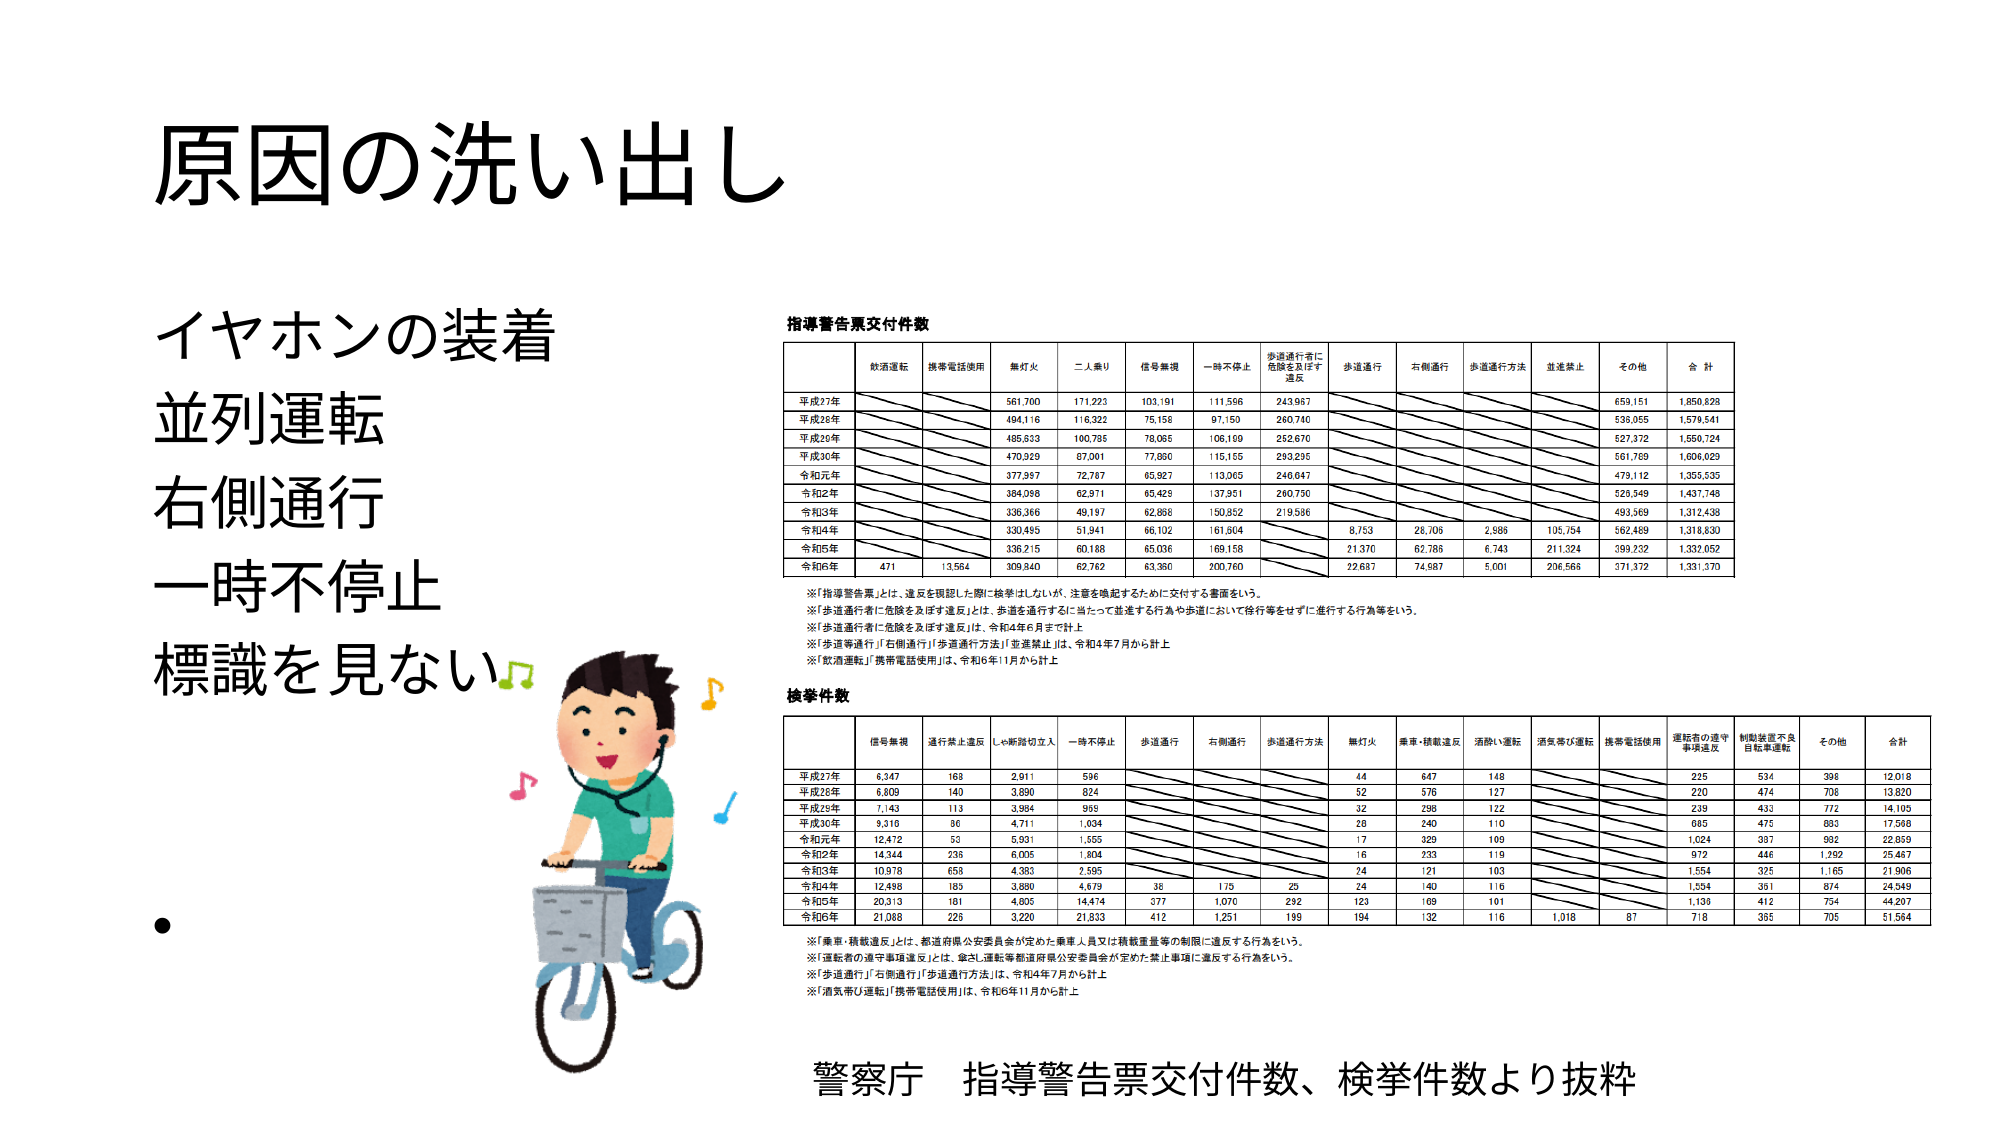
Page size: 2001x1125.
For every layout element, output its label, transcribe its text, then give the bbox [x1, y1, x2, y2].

title 原因の洗い出し [137, 59, 1863, 278]
text_box 警察庁 指導警告票交付件数、検挙件数より抜粋 [797, 1048, 2000, 1110]
list イヤホンの装着 並列運転 右側通行 一時不停止 標識を見ない [137, 299, 1863, 1014]
picture [453, 300, 1968, 1080]
